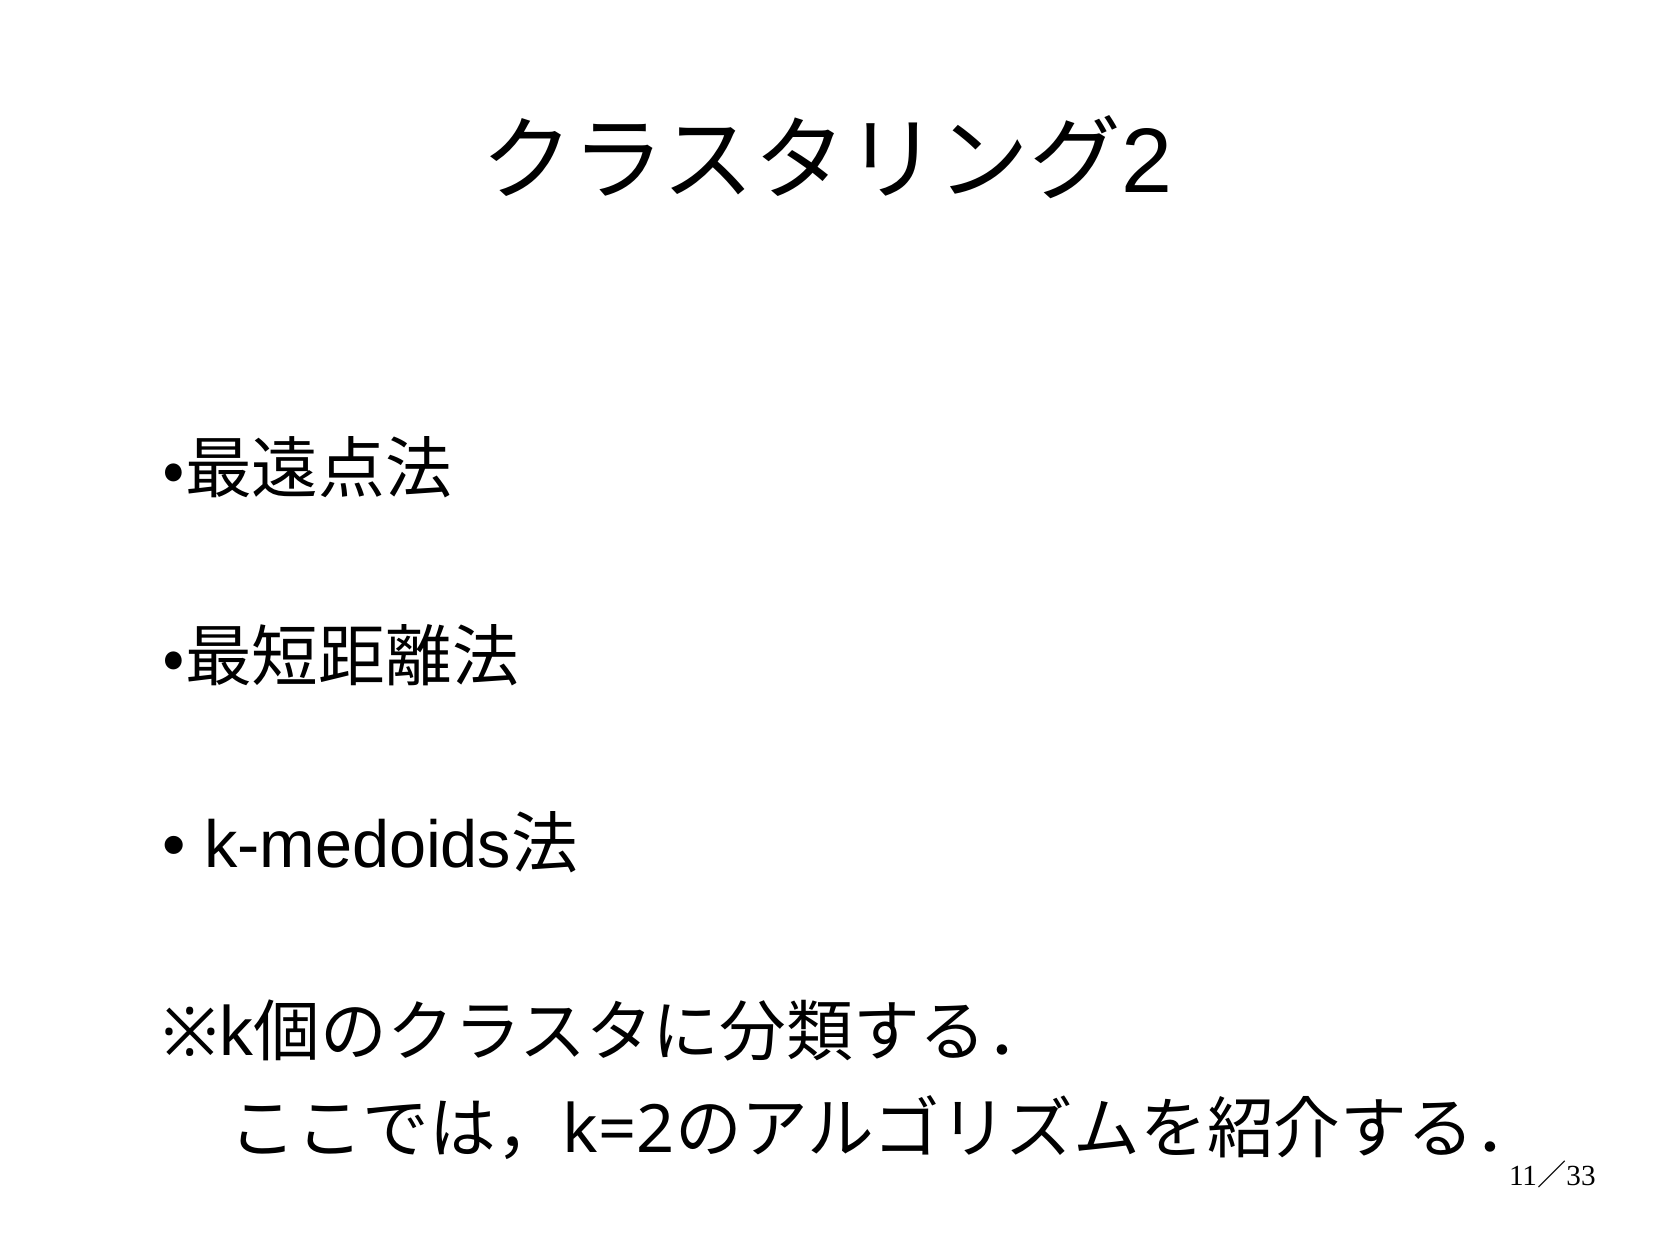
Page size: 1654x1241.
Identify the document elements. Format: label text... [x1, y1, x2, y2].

title クラスタリング2 [82, 49, 1571, 257]
text_box •最遠点法 •最短距離法 • k-medoids法 ※k個のクラスタに分類する． ここでは，k=2のアルゴリズムを紹介する． [147, 265, 1595, 927]
